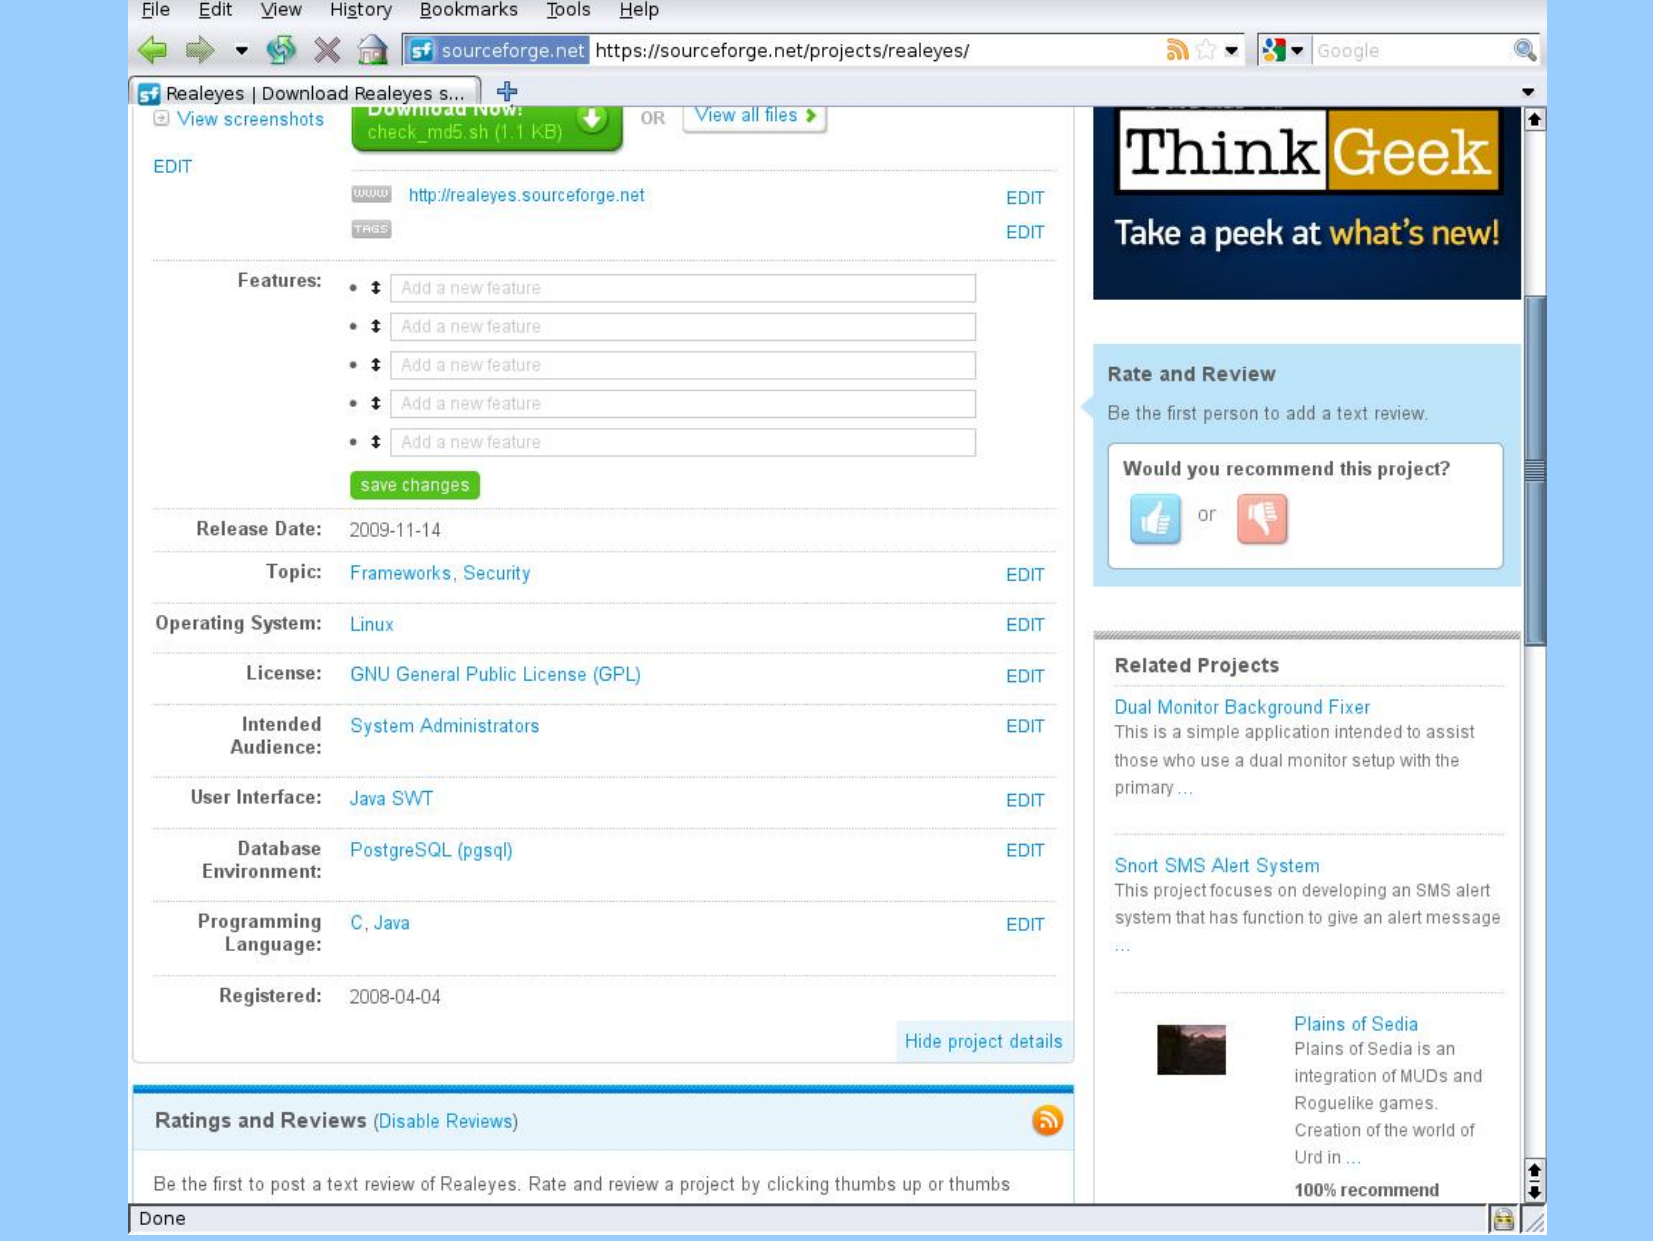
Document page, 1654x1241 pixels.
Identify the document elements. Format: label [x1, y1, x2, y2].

picture [128, 0, 1547, 1235]
